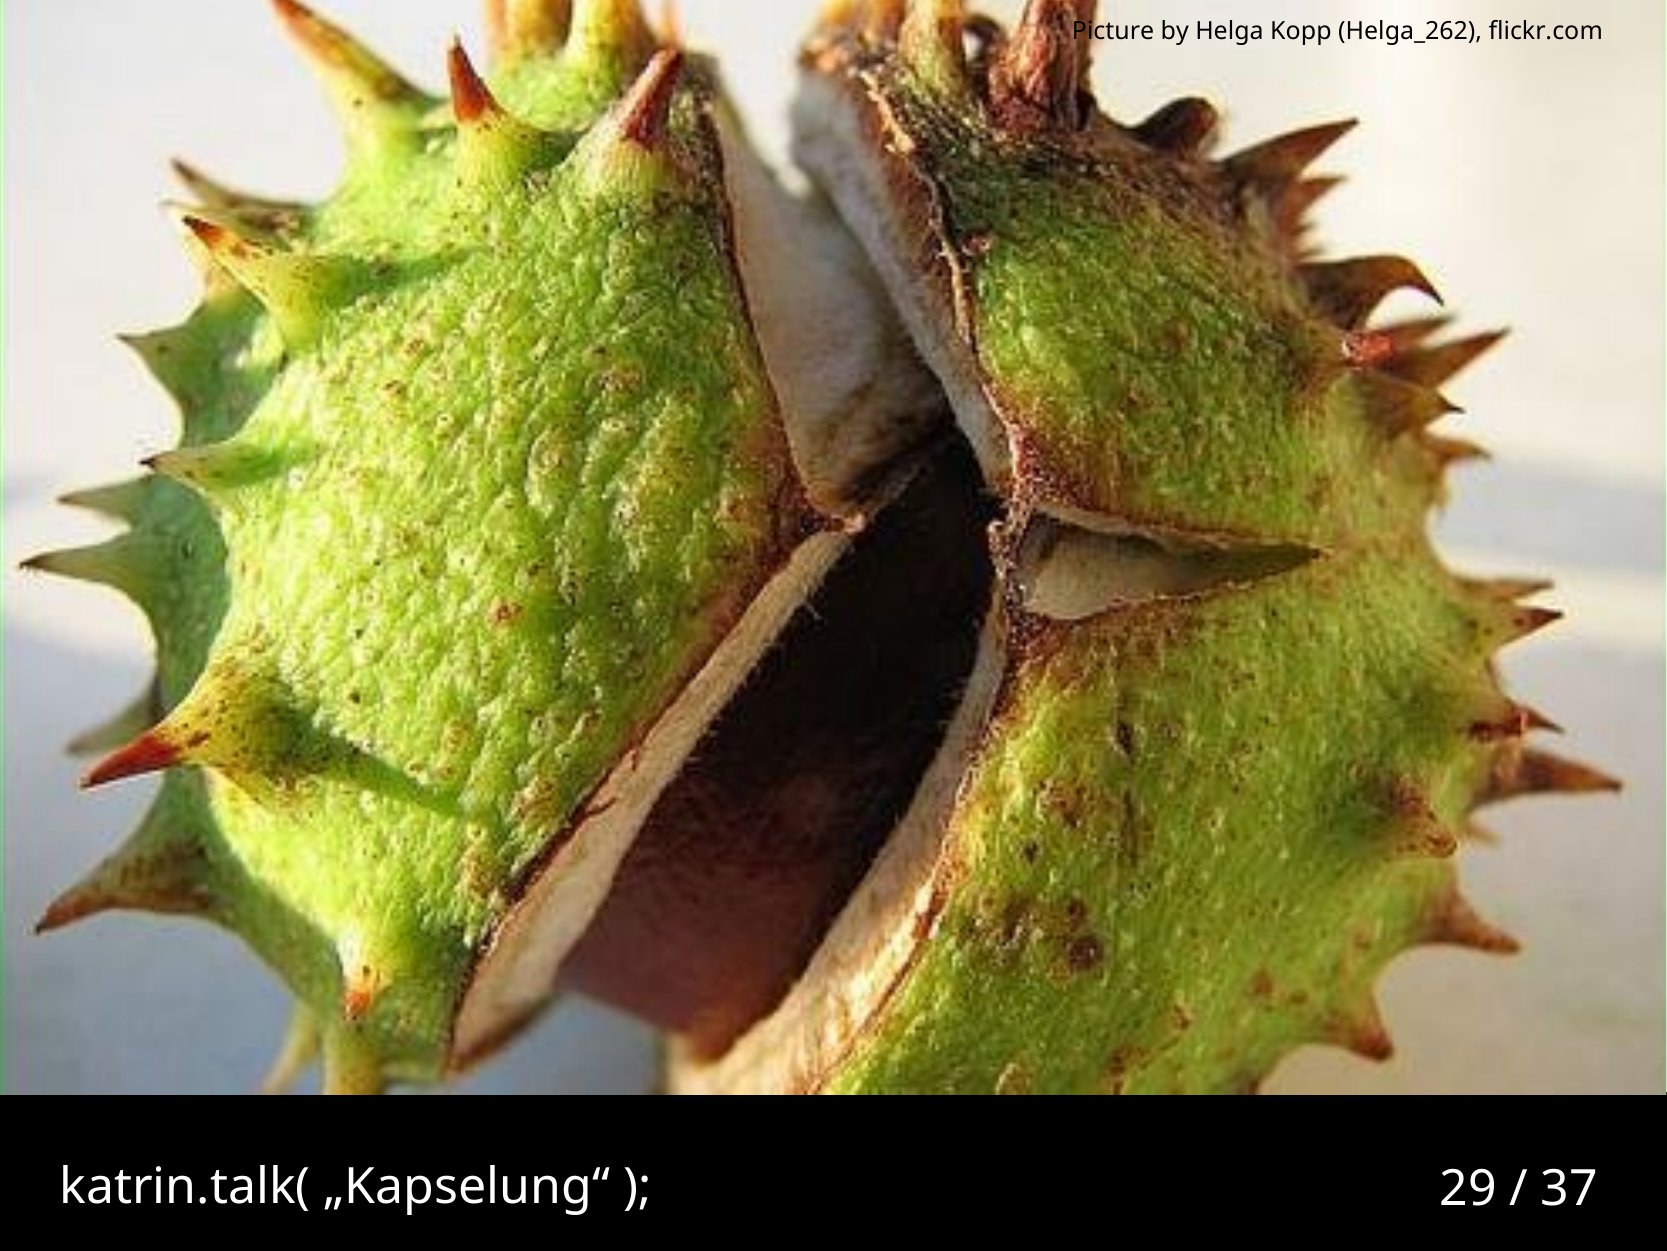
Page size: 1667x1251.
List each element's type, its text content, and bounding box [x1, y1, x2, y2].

picture [0, 0, 1667, 1095]
text_box katrin.talk( „Kapselung“ ); [44, 1142, 1550, 1226]
text_box Picture by Helga Kopp (Helga_262), flickr.com [1057, 5, 1601, 49]
